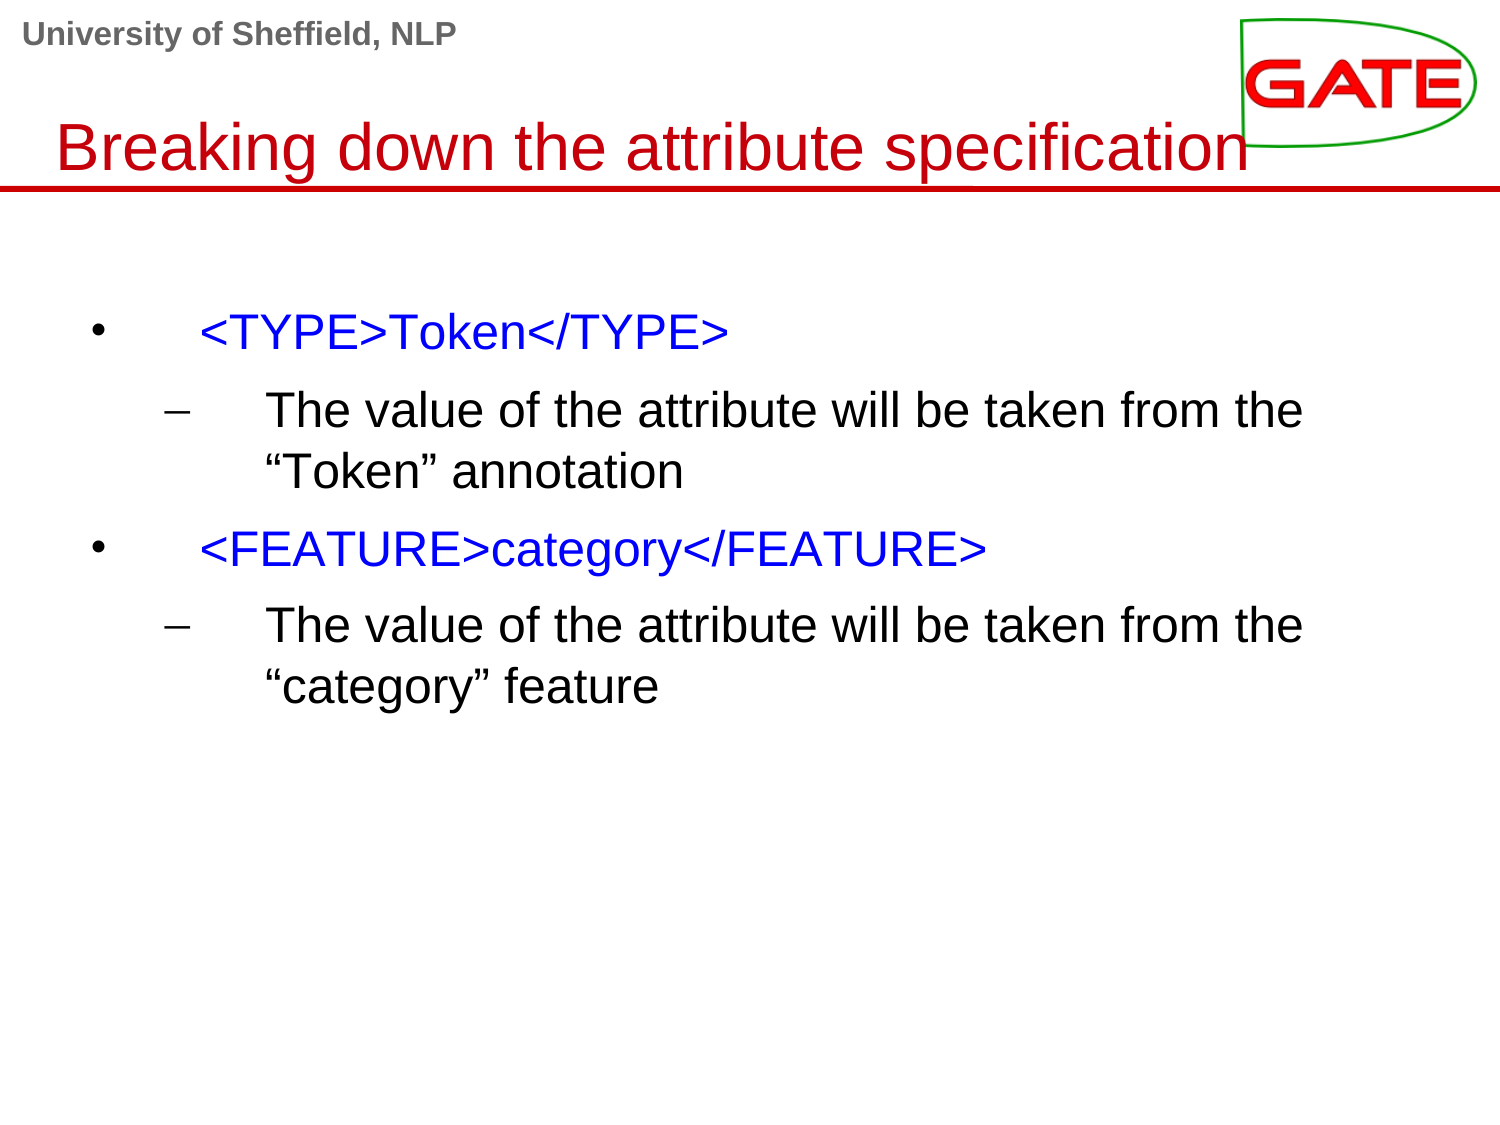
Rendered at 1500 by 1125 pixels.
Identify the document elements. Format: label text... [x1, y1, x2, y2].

list <TYPE>Token</TYPE> The value of the attribute will be taken from the “Token” annotation <FEATURE>category</FEATURE> The value of the attribute will be taken from the “category” feature [75, 290, 1425, 1034]
picture [1240, 18, 1477, 148]
title Breaking down the attribute specification [41, 37, 1391, 254]
